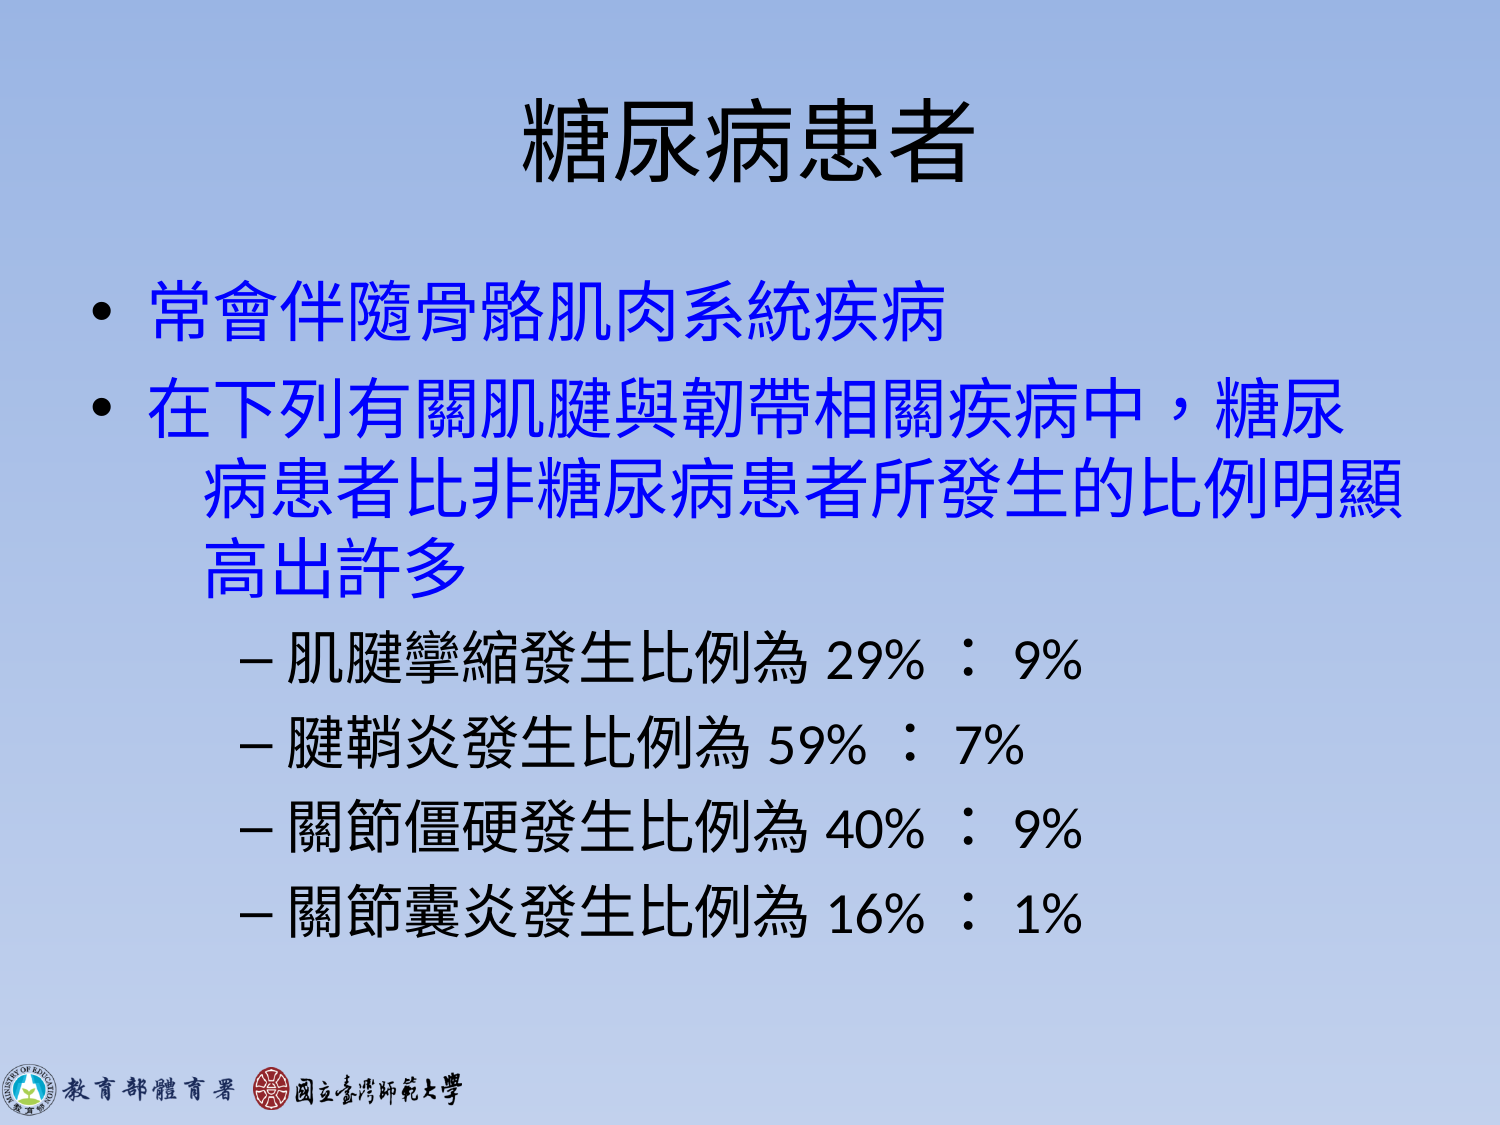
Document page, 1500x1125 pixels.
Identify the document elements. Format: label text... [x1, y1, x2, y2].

title 糖尿病患者 [75, 45, 1426, 233]
list 常會伴隨骨骼肌肉系統疾病 在下列有關肌腱與韌帶相關疾病中，糖尿病患者比非糖尿病患者所發生的比例明顯高出許多 肌腱攣縮發生比例為29%：9% 腱鞘炎發生比例為59%：7% 關節僵硬發生比例為40%：9% 關節囊炎發生比例為16%：1% [75, 262, 1426, 1005]
